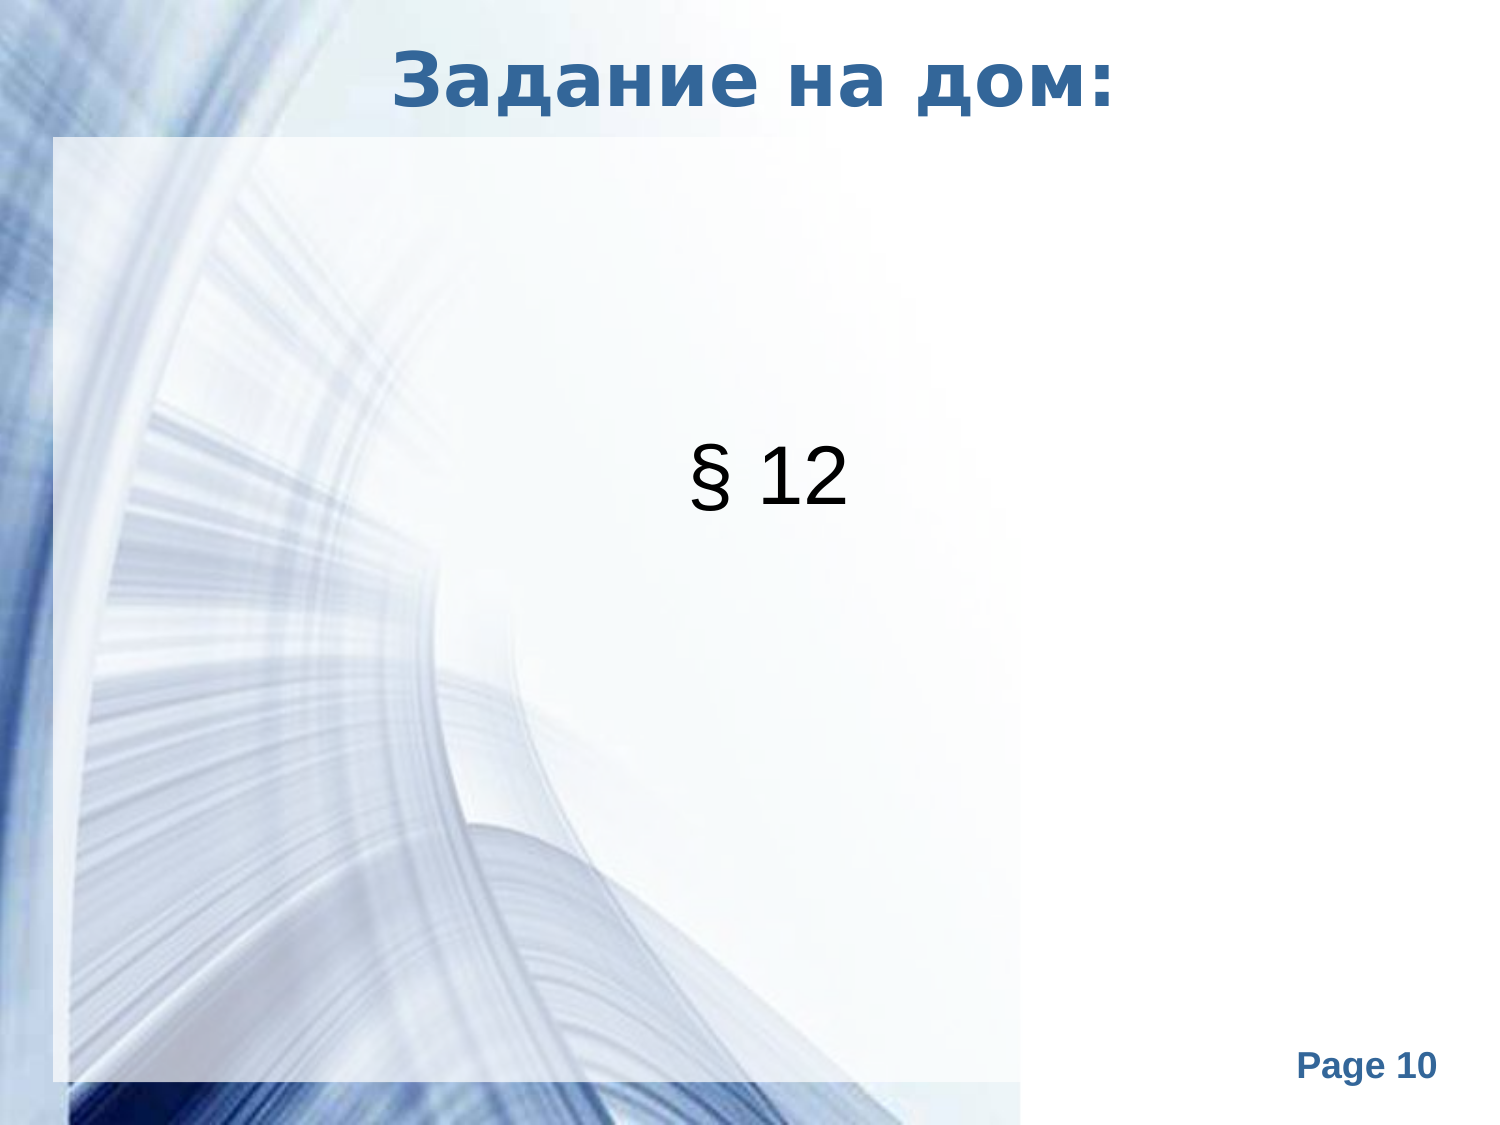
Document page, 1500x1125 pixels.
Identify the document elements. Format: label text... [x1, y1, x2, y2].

picture [0, 0, 1500, 1125]
text_box § 12 [673, 413, 939, 529]
text_box Задание на дом: [375, 23, 1133, 130]
